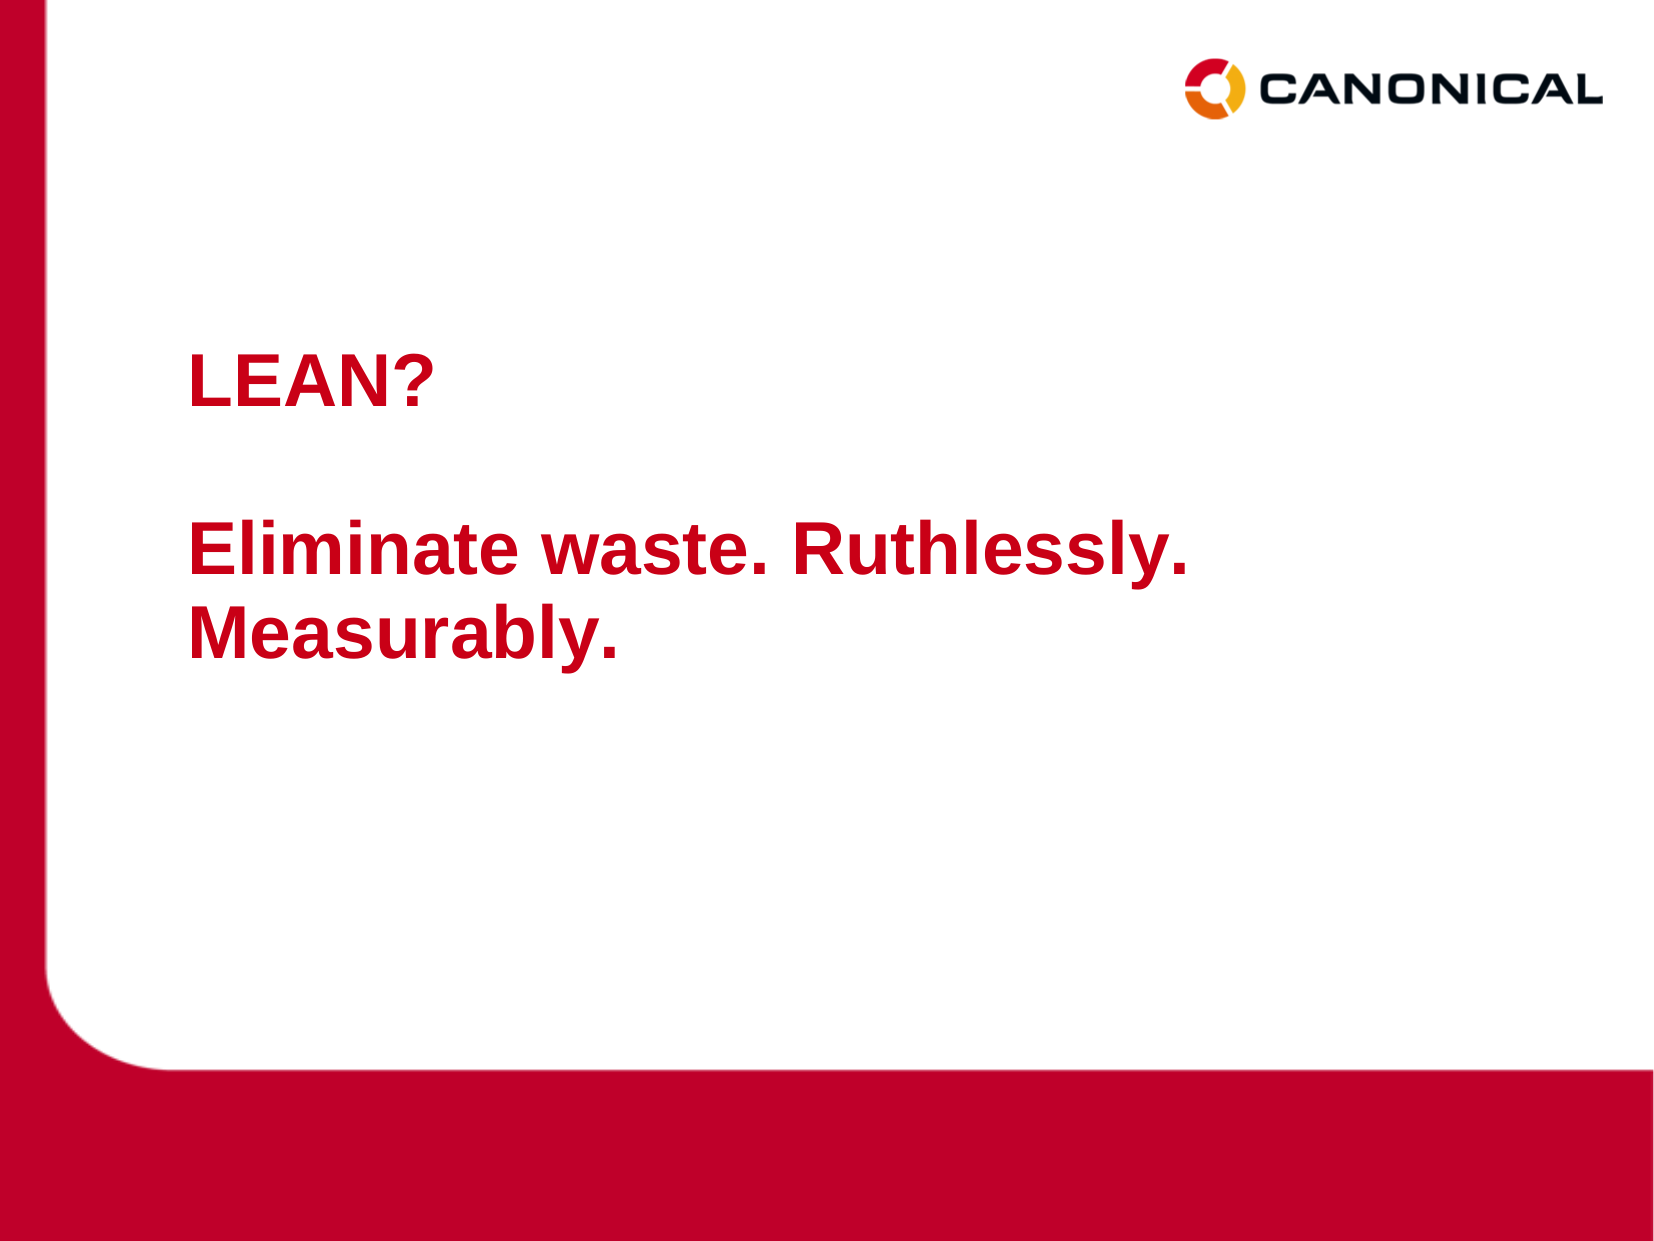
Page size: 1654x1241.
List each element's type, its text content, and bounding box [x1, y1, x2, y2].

picture [0, 0, 1654, 1241]
title LEAN? Eliminate waste. Ruthlessly. Measurably. [187, 150, 1571, 863]
